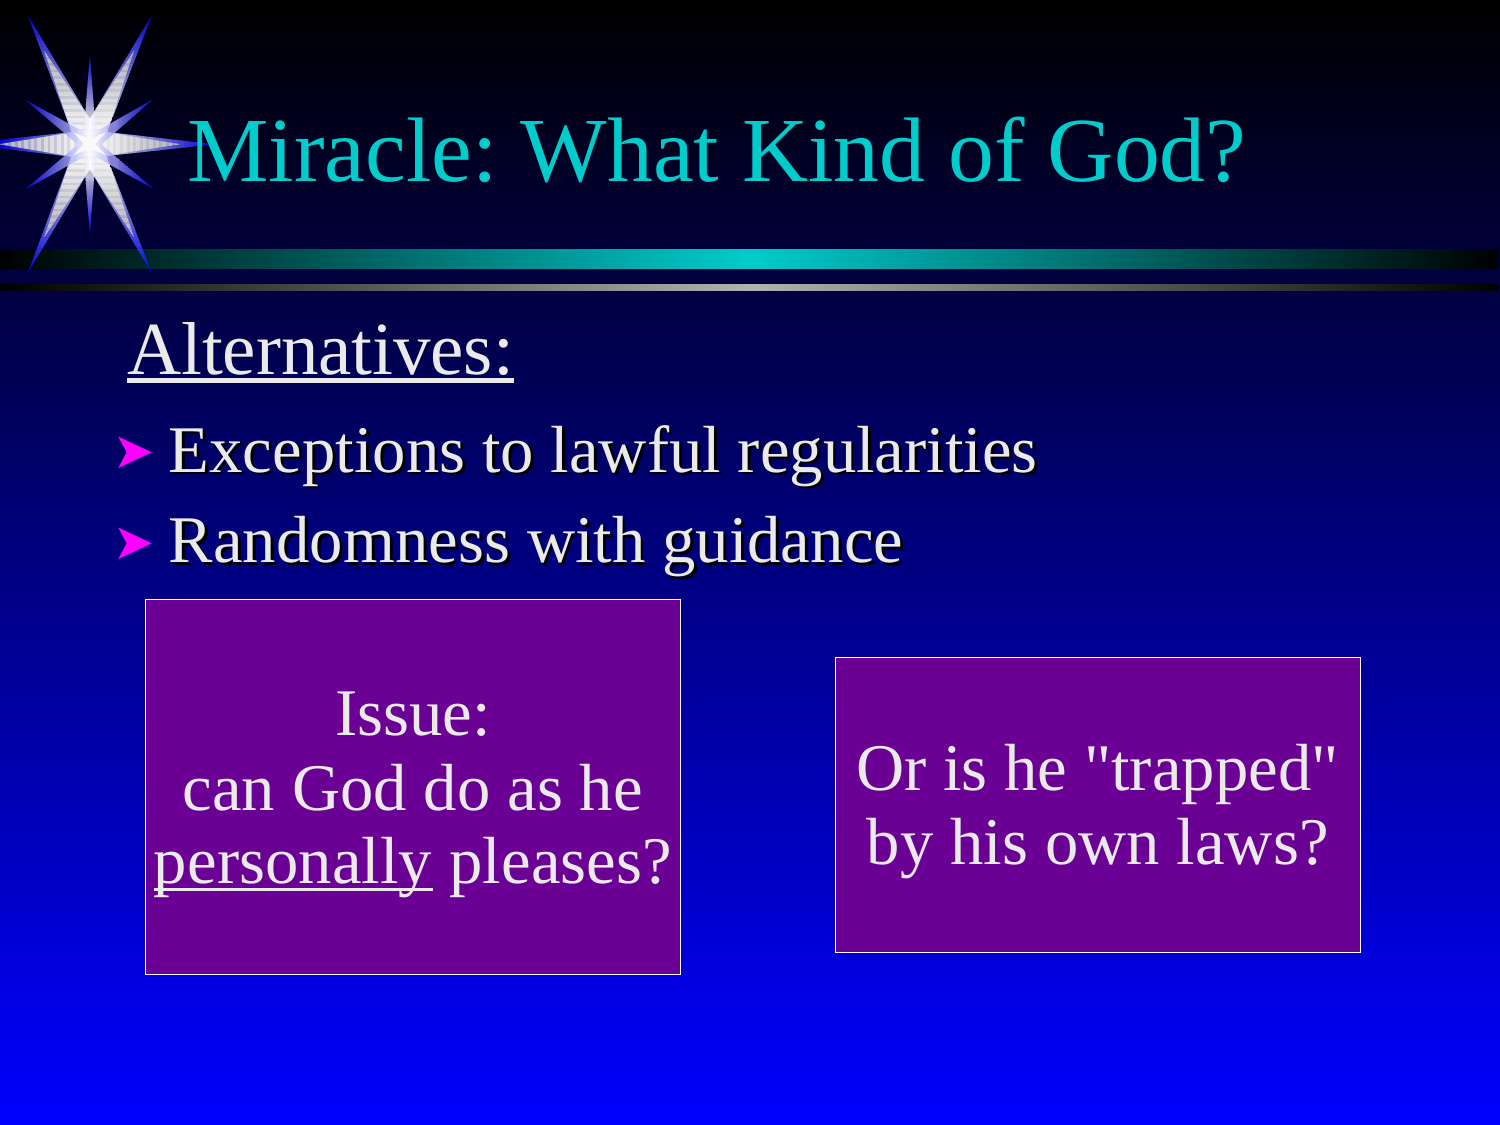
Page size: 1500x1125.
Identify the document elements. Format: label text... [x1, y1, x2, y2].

title Miracle: What Kind of God? [187, 56, 1463, 244]
text_box Or is he "trapped" by his own laws? [835, 657, 1361, 953]
text_box Issue: can God do as he personally pleases? [145, 599, 681, 975]
text_box Alternatives: [112, 299, 901, 419]
list Exceptions to lawful regularities Randomness with guidance [112, 412, 1388, 713]
